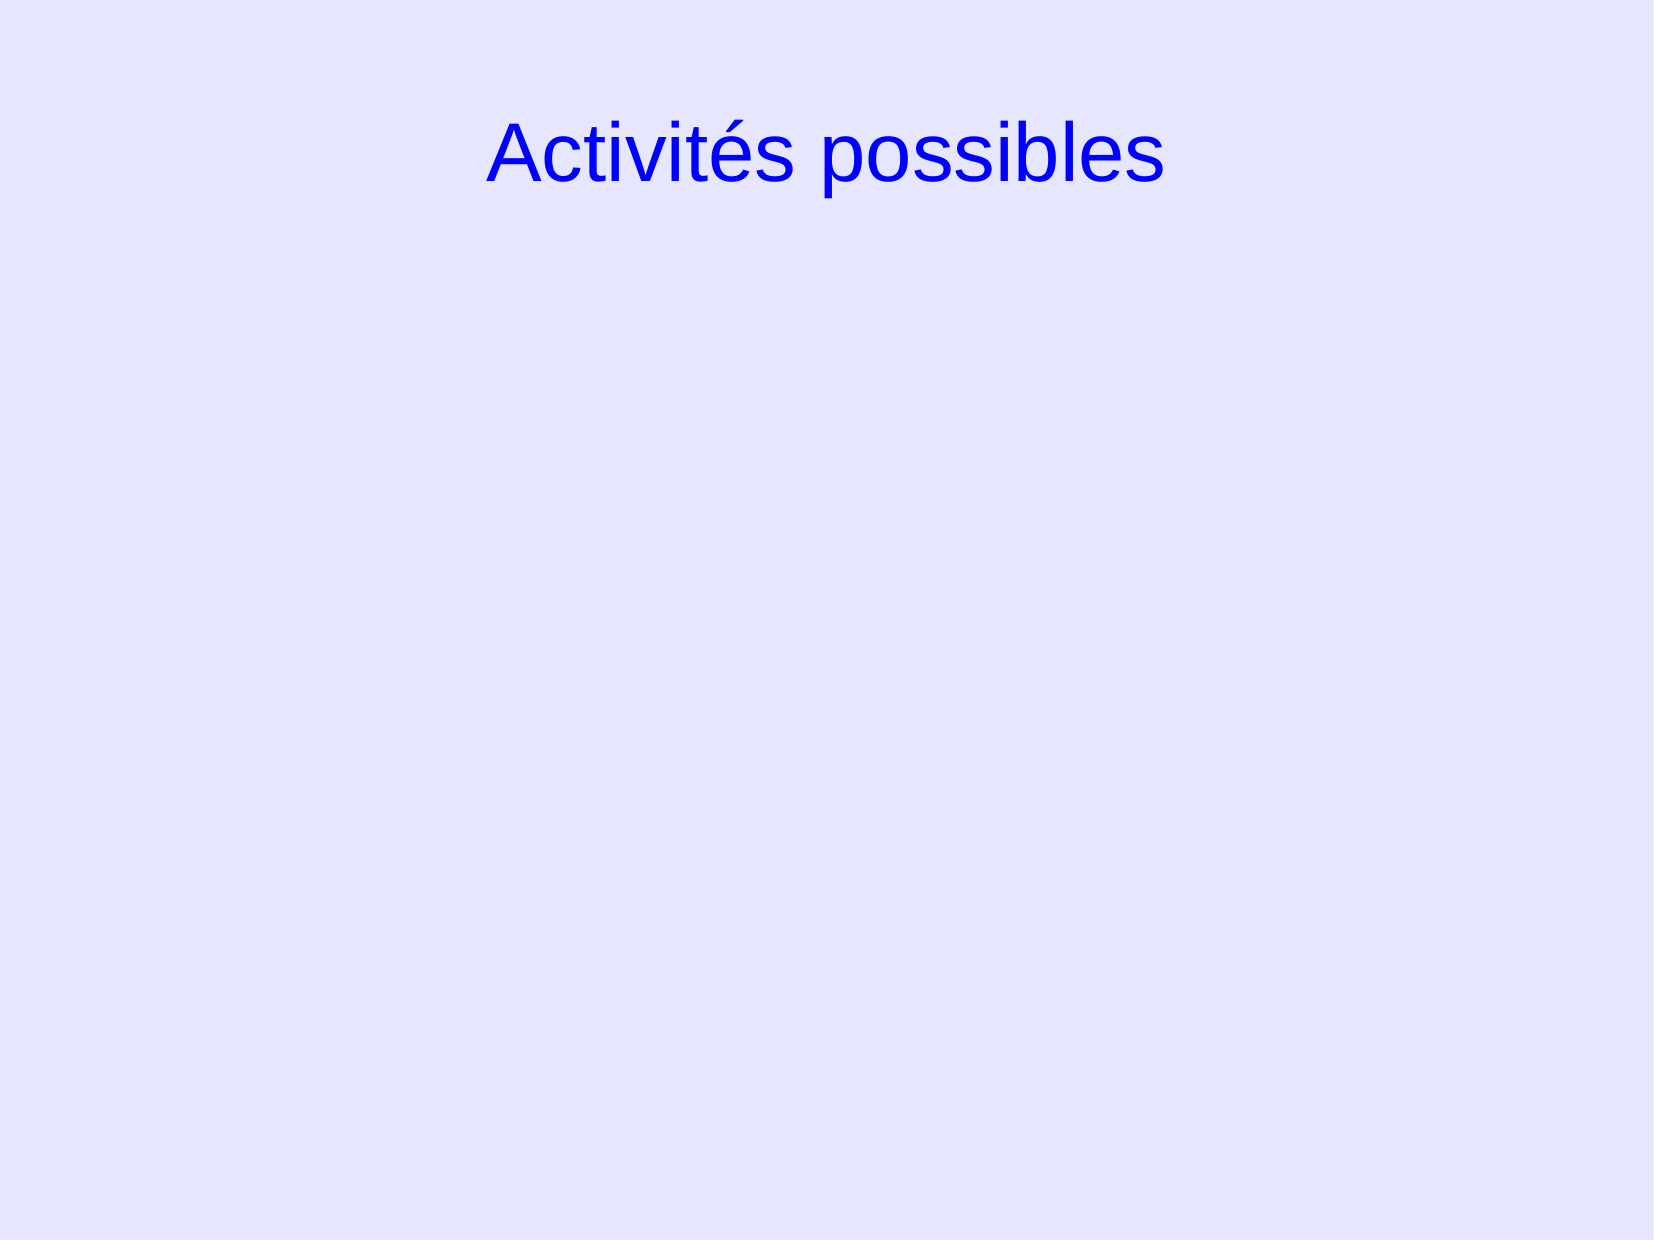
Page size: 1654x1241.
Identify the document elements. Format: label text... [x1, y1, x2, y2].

title Activités possibles [82, 56, 1571, 250]
